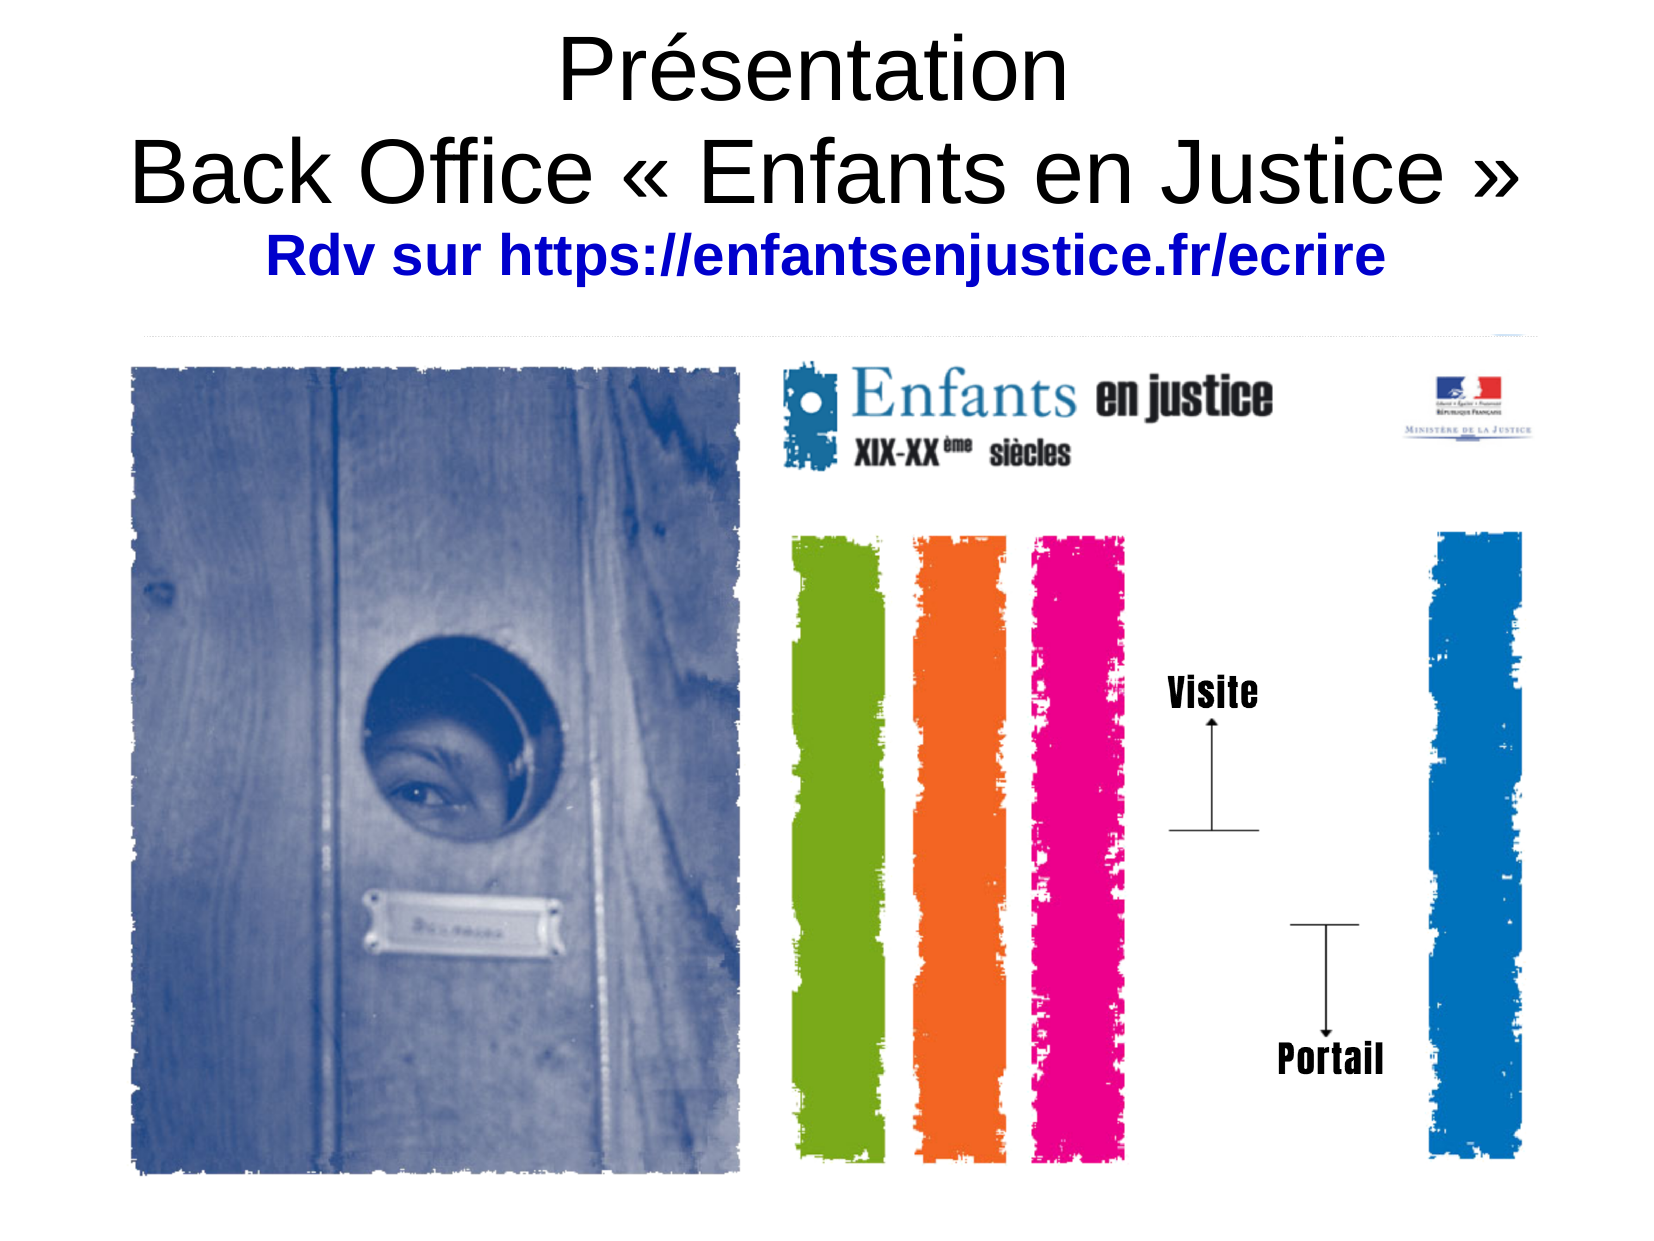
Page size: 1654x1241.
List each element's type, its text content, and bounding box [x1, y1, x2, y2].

title Présentation Back Office « Enfants en Justice » Rdv sur https://enfantsenjustice.fr/ecrire [82, 17, 1571, 289]
picture [59, 334, 1623, 1205]
